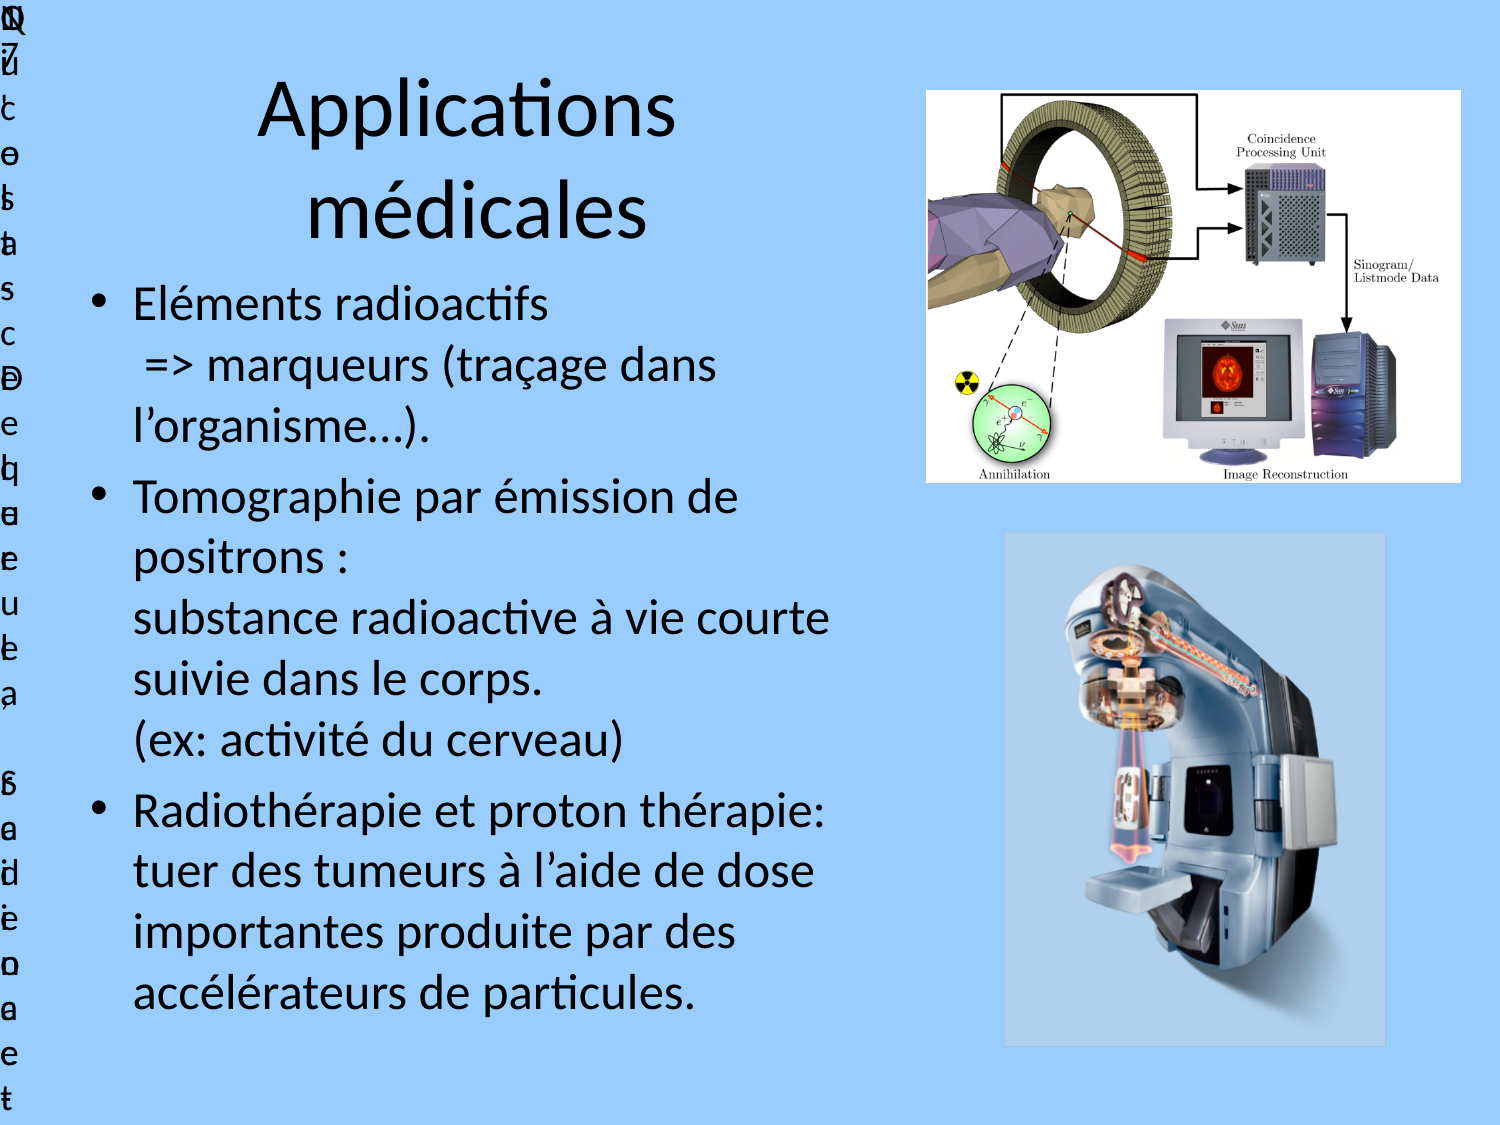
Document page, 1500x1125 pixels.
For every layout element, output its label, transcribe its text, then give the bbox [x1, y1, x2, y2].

title Applications médicales [75, 45, 880, 262]
list Eléments radioactifs => marqueurs (traçage dans l’organisme…). Tomographie par émission de positrons : substance radioactive à vie courte suivie dans le corps. (ex: activité du cerveau) Radiothérapie et proton thérapie: tuer des tumeurs à l’aide de dose importantes produite par des accélérateurs de particules. [75, 262, 880, 1043]
picture [926, 90, 1461, 483]
picture [1003, 531, 1387, 1048]
